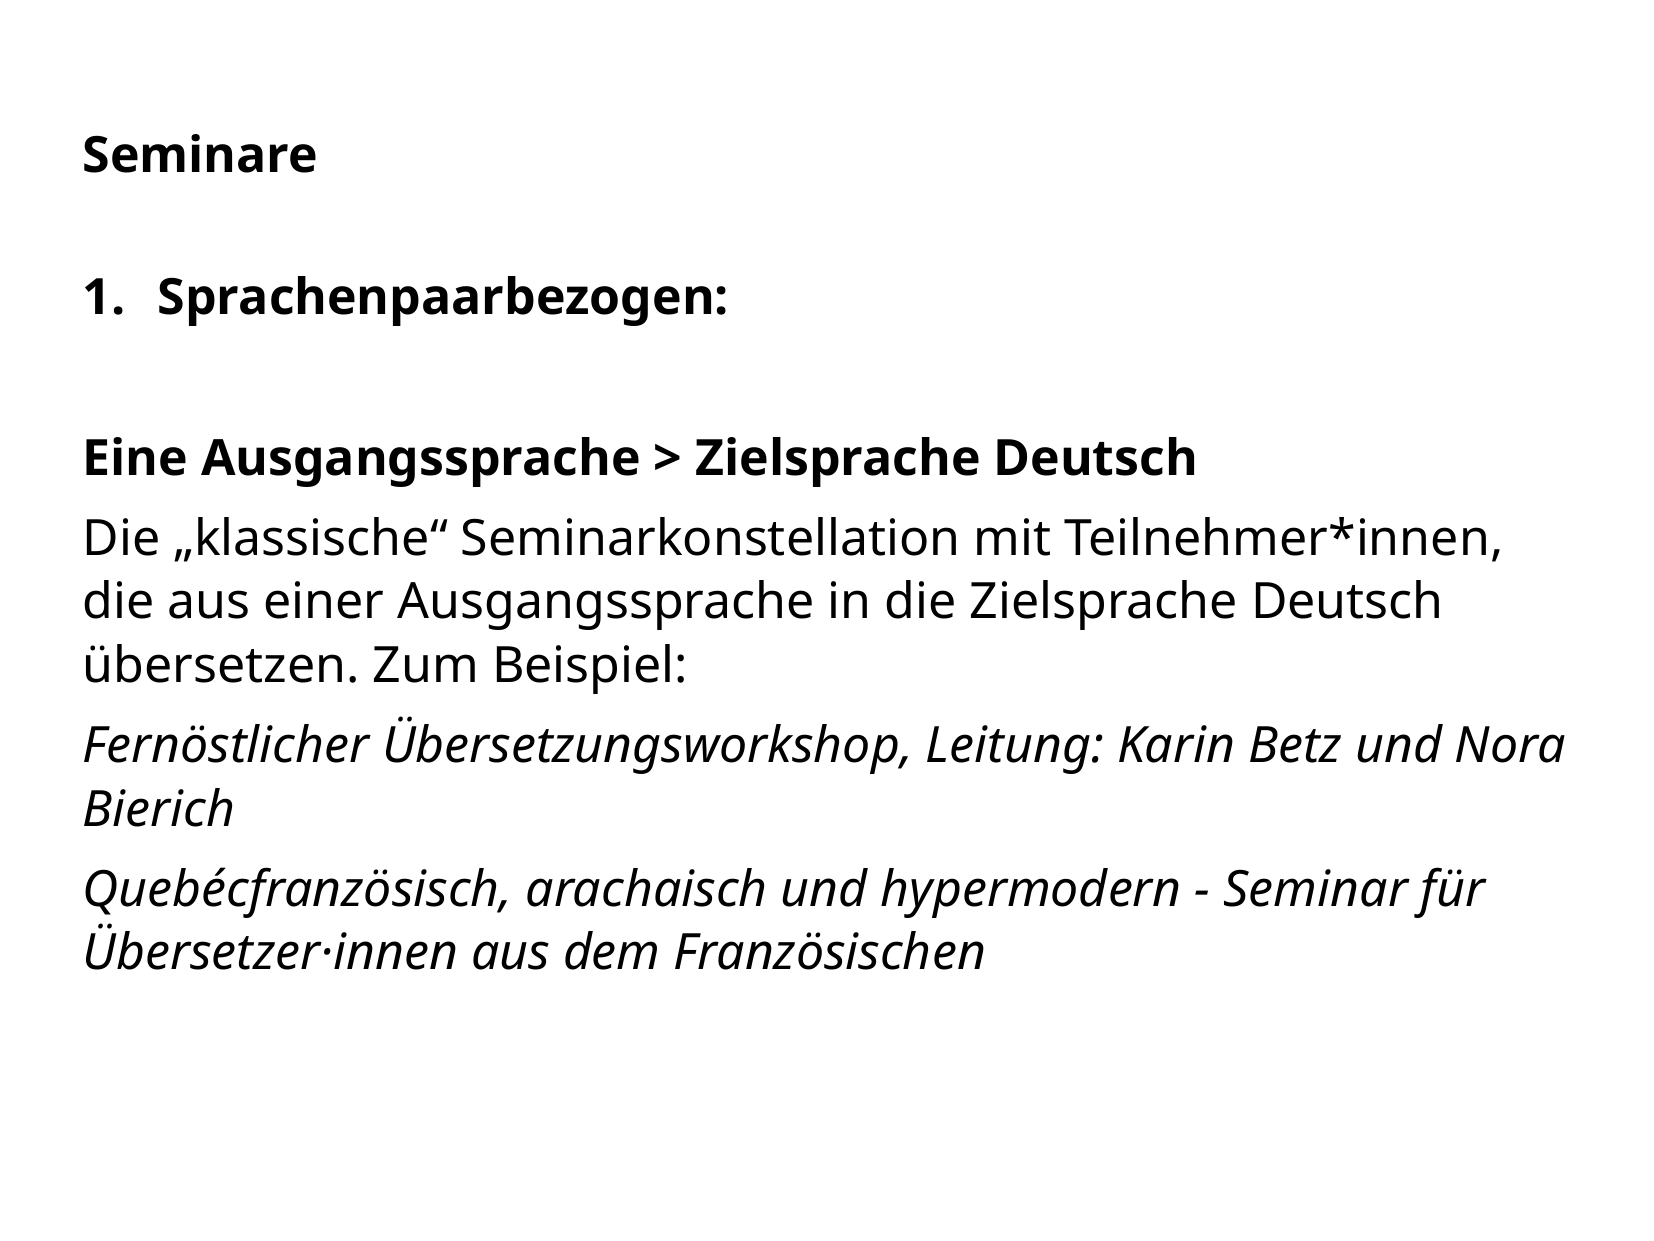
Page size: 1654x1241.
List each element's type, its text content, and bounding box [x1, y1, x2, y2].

list Sprachenpaarbezogen: Eine Ausgangssprache > Zielsprache Deutsch Die „klassische“ Seminarkonstellation mit Teilnehmer*innen, die aus einer Ausgangssprache in die Zielsprache Deutsch übersetzen. Zum Beispiel: Fernöstlicher Übersetzungsworkshop, Leitung: Karin Betz und Nora Bierich Quebécfranzösisch, arachaisch und hypermodern - Seminar für Übersetzer·innen aus dem Französischen [82, 194, 1571, 1109]
title Seminare [82, 49, 1571, 194]
